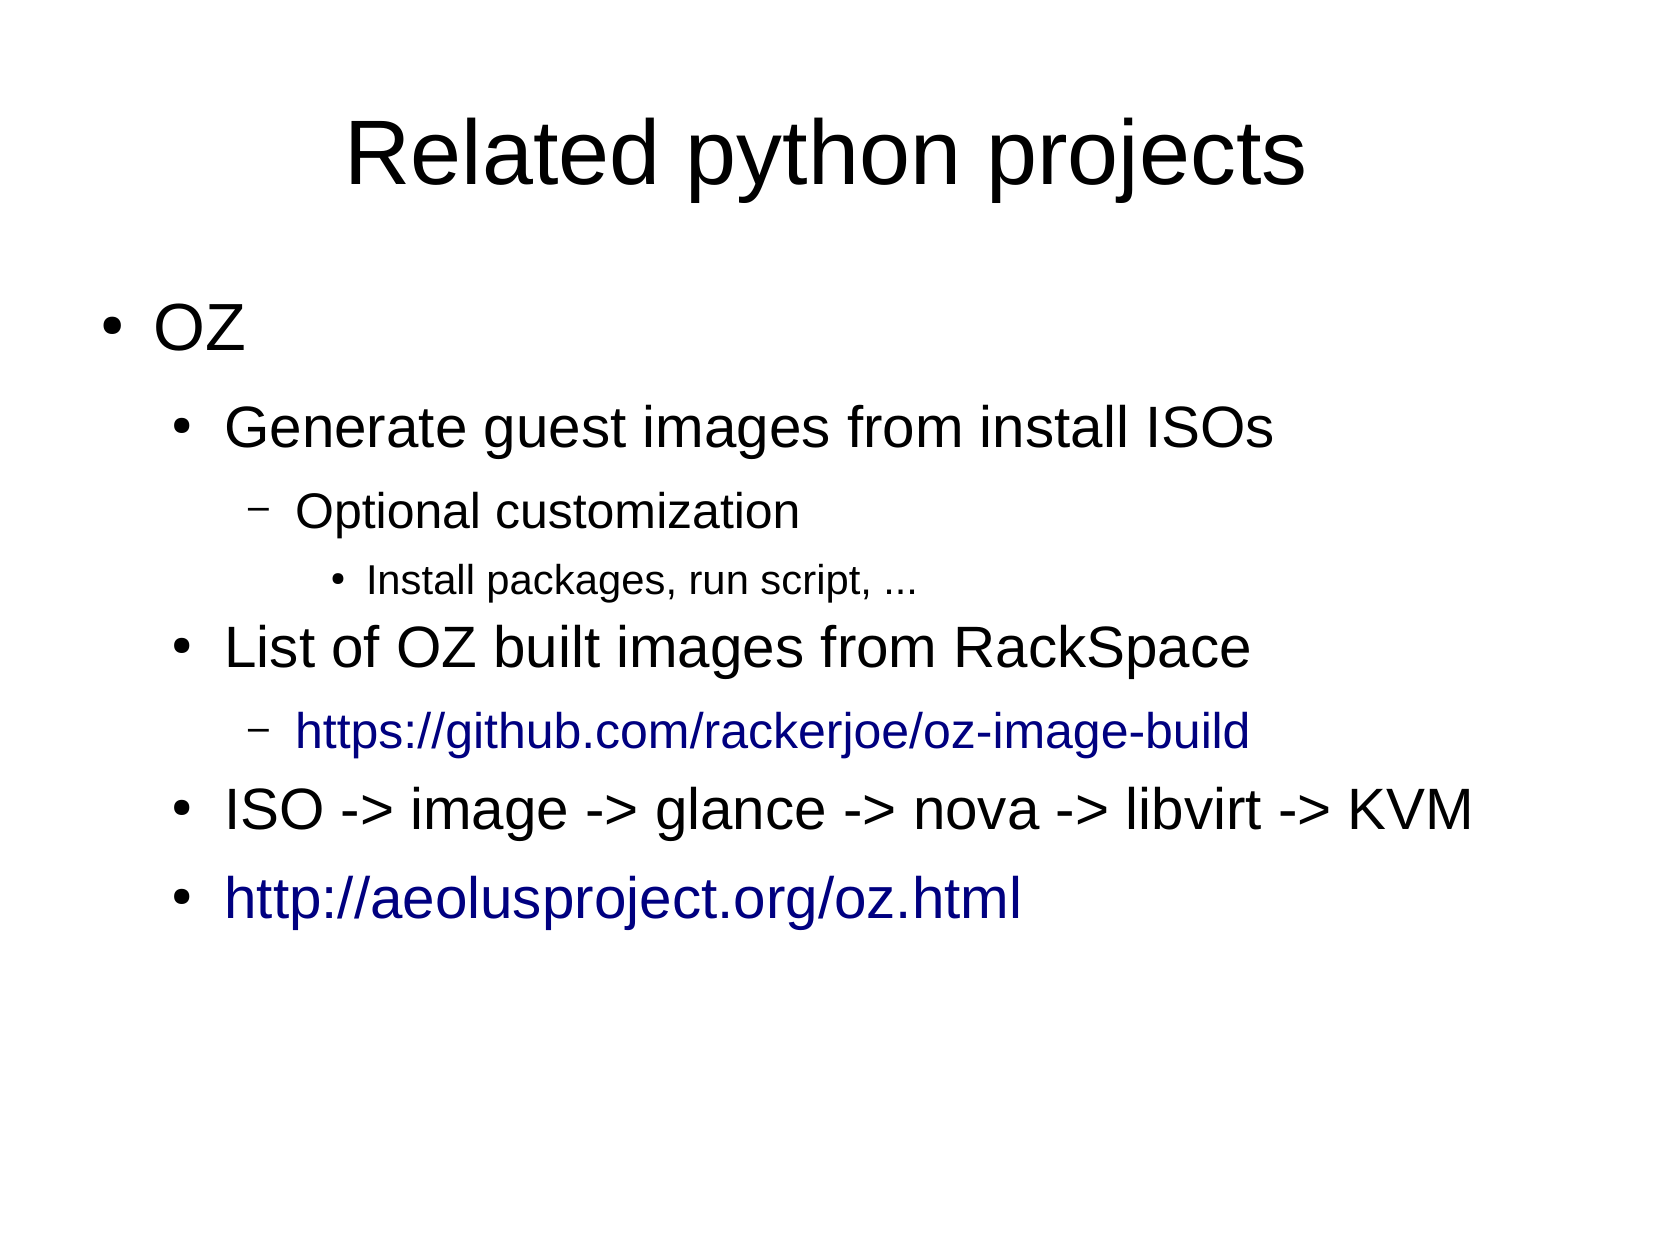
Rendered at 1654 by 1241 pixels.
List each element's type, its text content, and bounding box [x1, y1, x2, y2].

title Related python projects [82, 49, 1571, 257]
list OZ Generate guest images from install ISOs Optional customization Install packages, run script, ... List of OZ built images from RackSpace https://github.com/rackerjoe/oz-image-build ISO -> image -> glance -> nova -> libvirt -> KVM http://aeolusproject.org/oz.html [82, 290, 1571, 1109]
